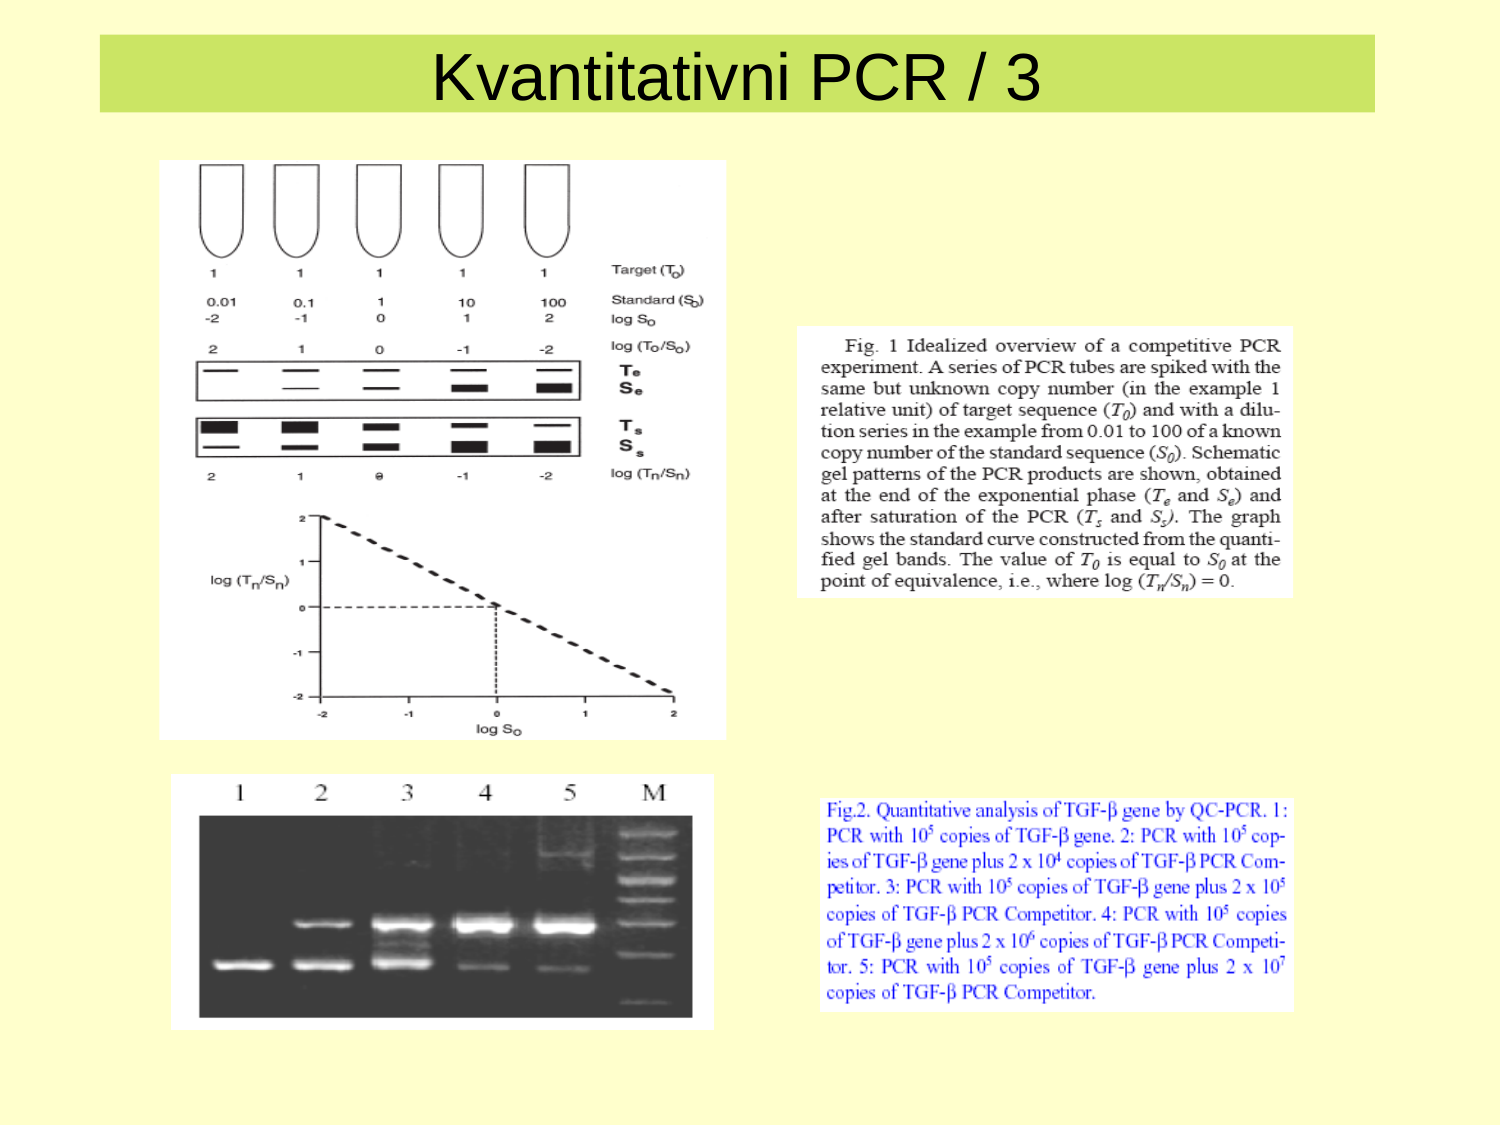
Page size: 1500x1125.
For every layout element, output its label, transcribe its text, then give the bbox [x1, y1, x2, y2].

picture [171, 774, 714, 1030]
picture [159, 160, 727, 740]
picture [820, 798, 1294, 1012]
title Kvantitativni PCR / 3 [99, 34, 1375, 113]
picture [797, 326, 1294, 598]
